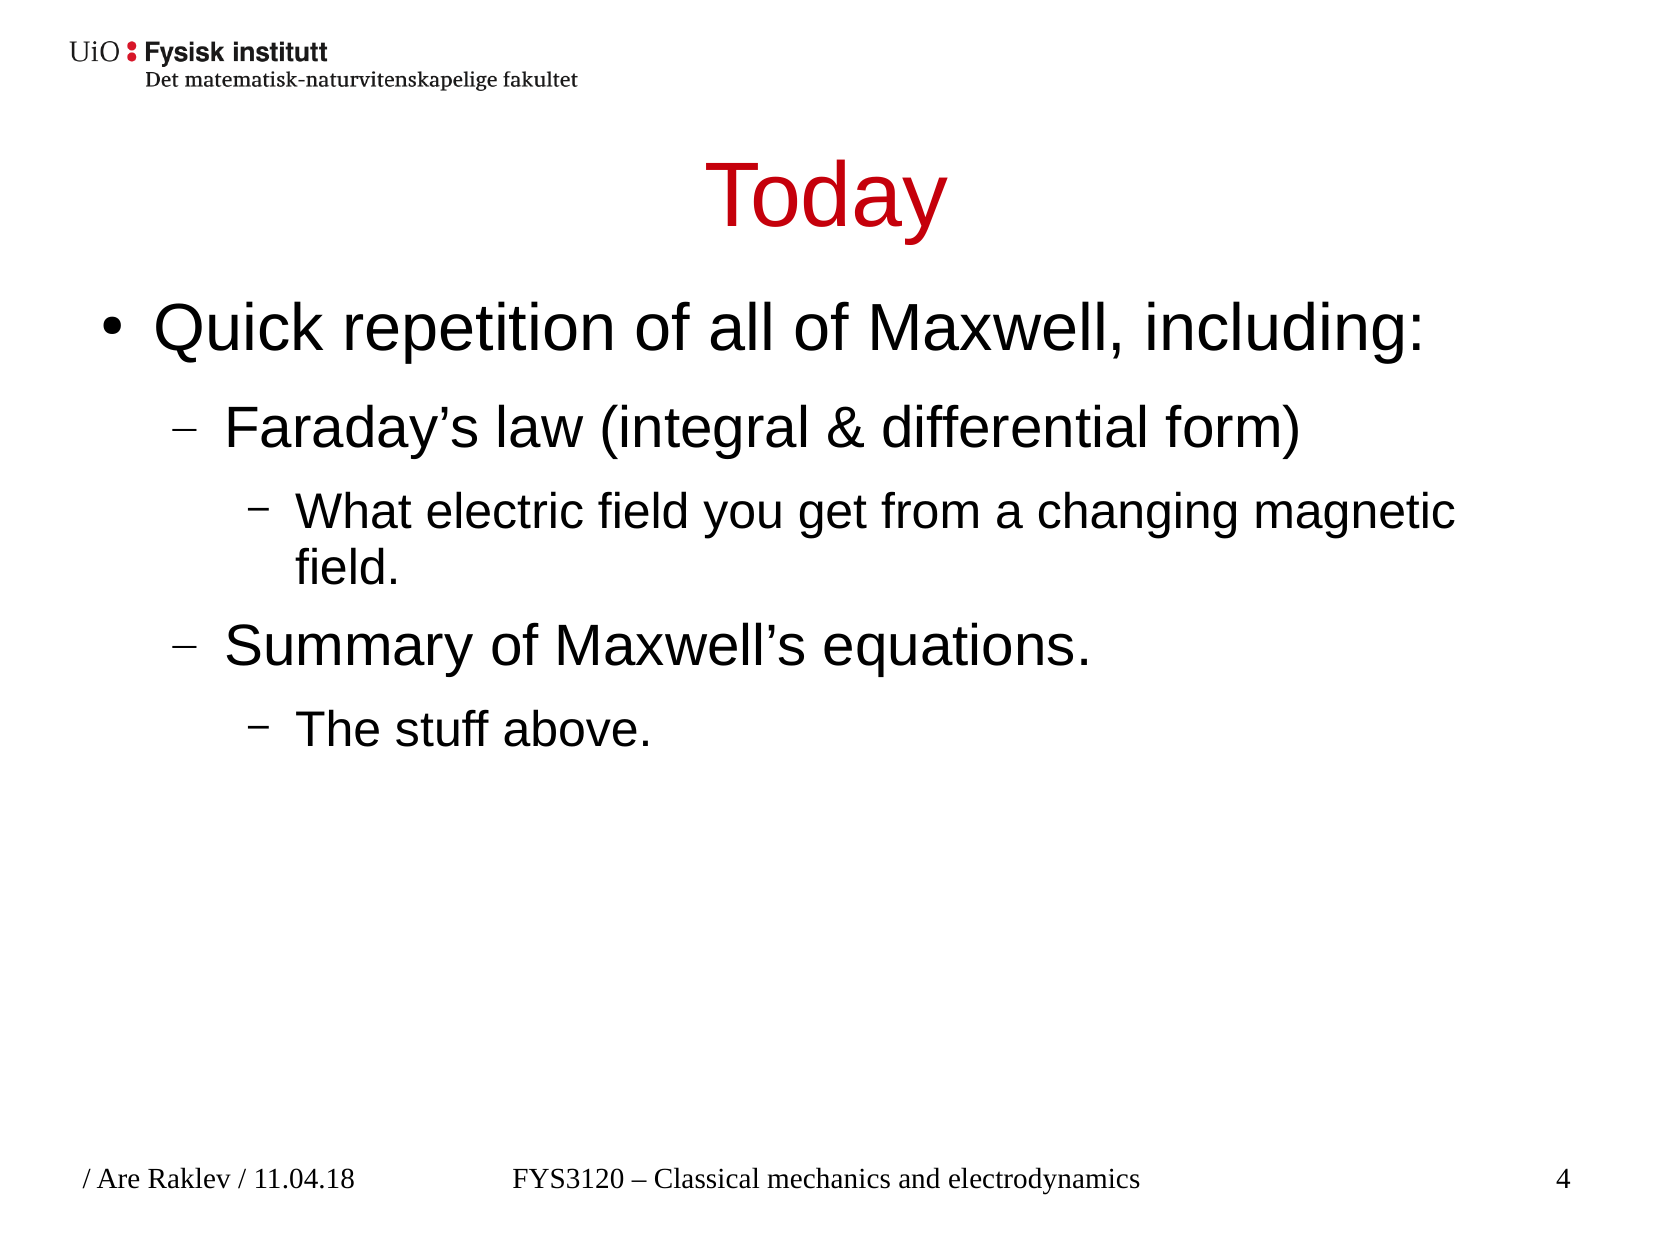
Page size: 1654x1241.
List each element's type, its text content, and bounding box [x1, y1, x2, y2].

picture [68, 37, 581, 93]
title Today [82, 90, 1571, 290]
list Quick repetition of all of Maxwell, including: Faraday’s law (integral & differential form) What electric field you get from a changing magnetic field. Summary of Maxwell’s equations. The stuff above. [82, 290, 1571, 1094]
